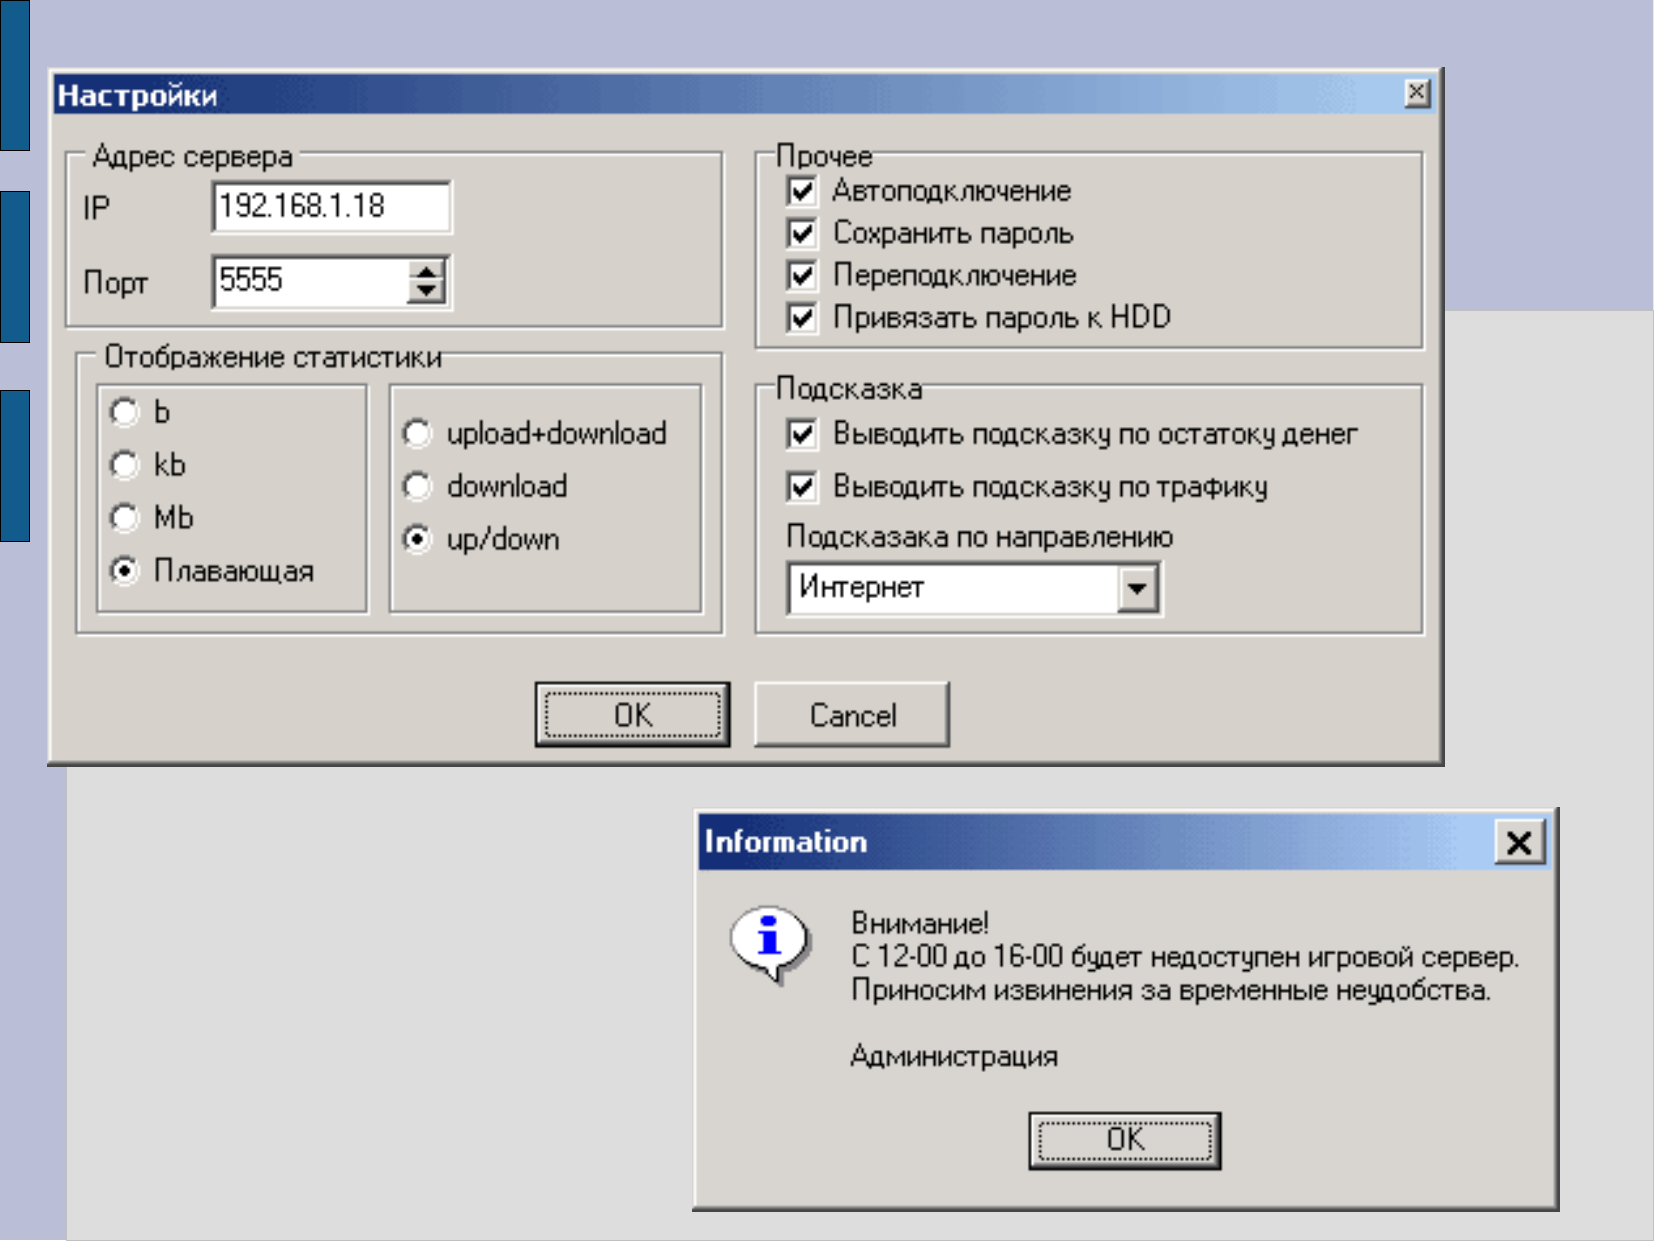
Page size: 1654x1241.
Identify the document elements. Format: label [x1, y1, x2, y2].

picture [47, 67, 1445, 767]
picture [692, 807, 1560, 1213]
